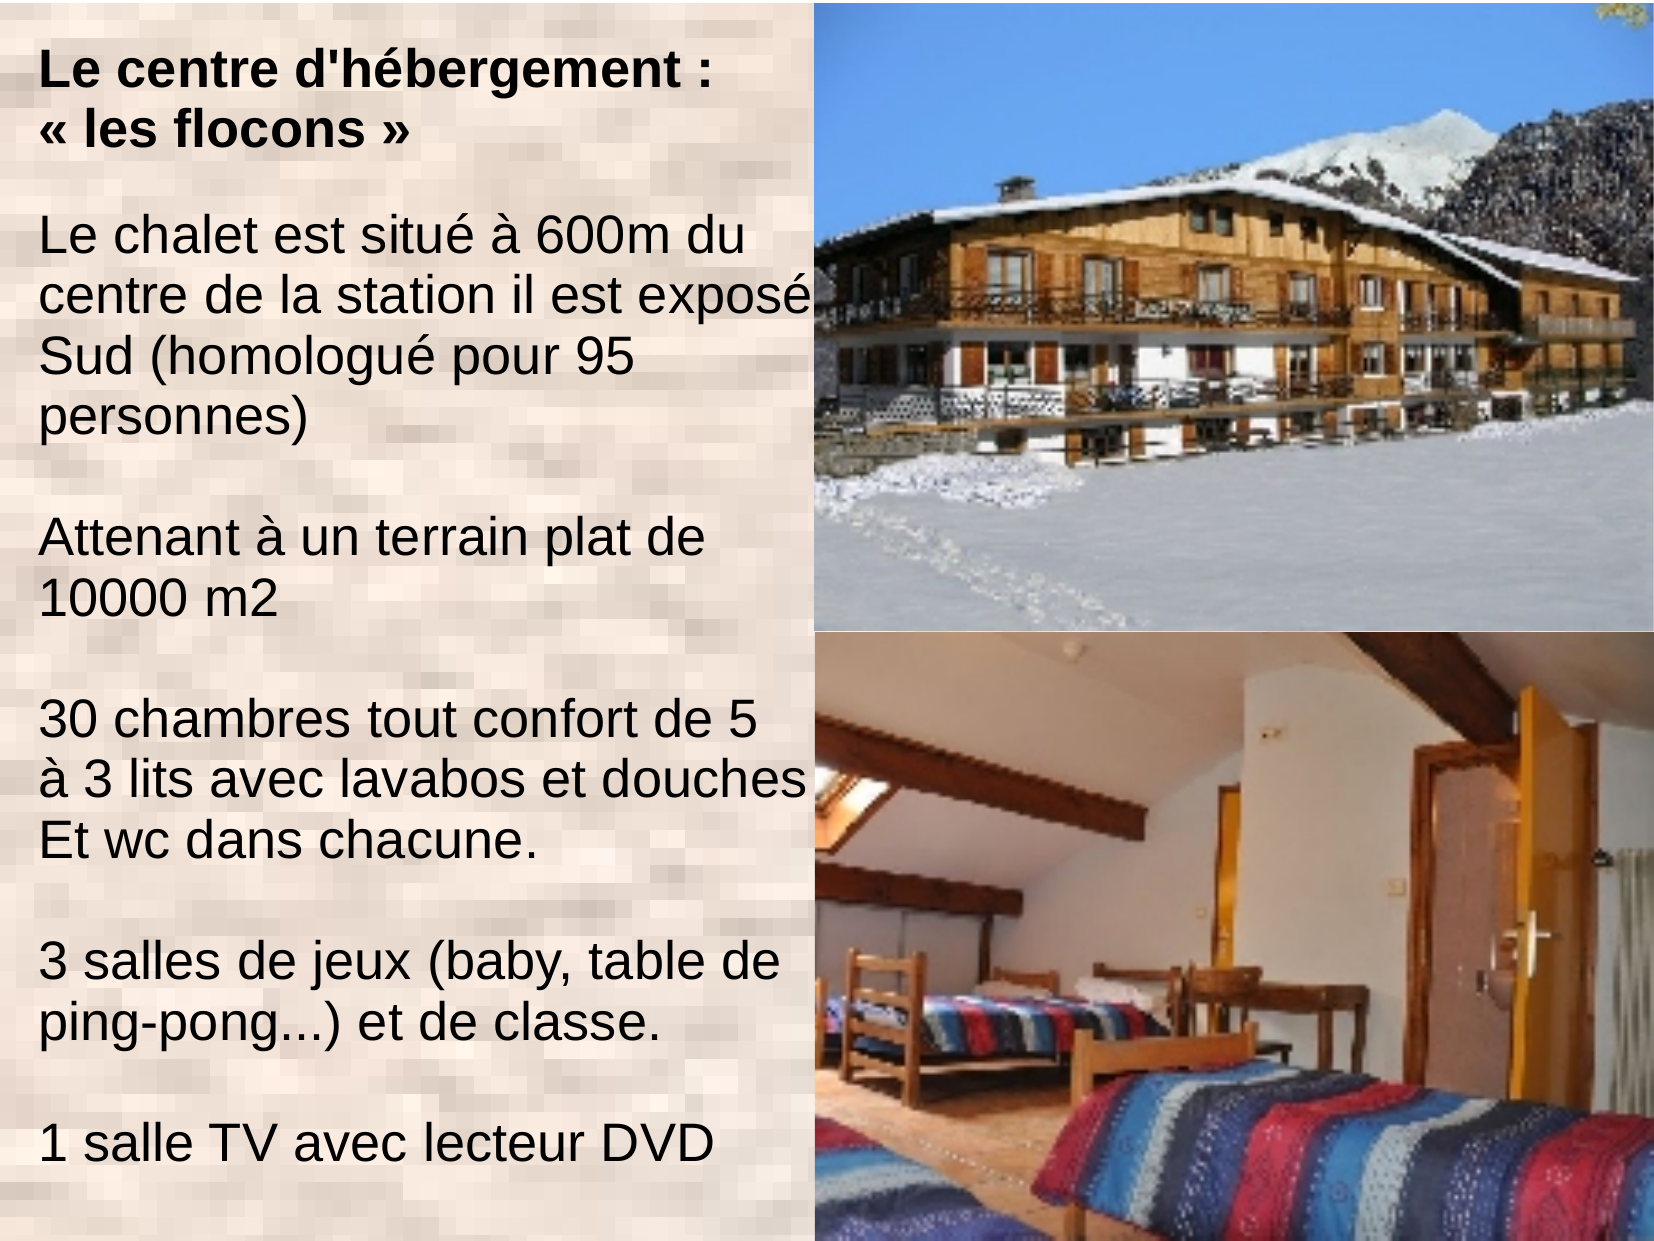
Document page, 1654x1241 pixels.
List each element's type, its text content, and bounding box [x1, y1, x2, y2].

text_box Le centre d'hébergement : « les flocons » [23, 30, 746, 172]
text_box Le chalet est situé à 600m du centre de la station il est exposé Sud (homologué pour 95 personnes) Attenant à un terrain plat de 10000 m2 30 chambres tout confort de 5 à 3 lits avec lavabos et douches Et wc dans chacune. 3 salles de jeux (baby, table de ping-pong...) et de classe. 1 salle TV avec lecteur DVD [23, 196, 854, 1218]
picture [0, 3, 1654, 1241]
